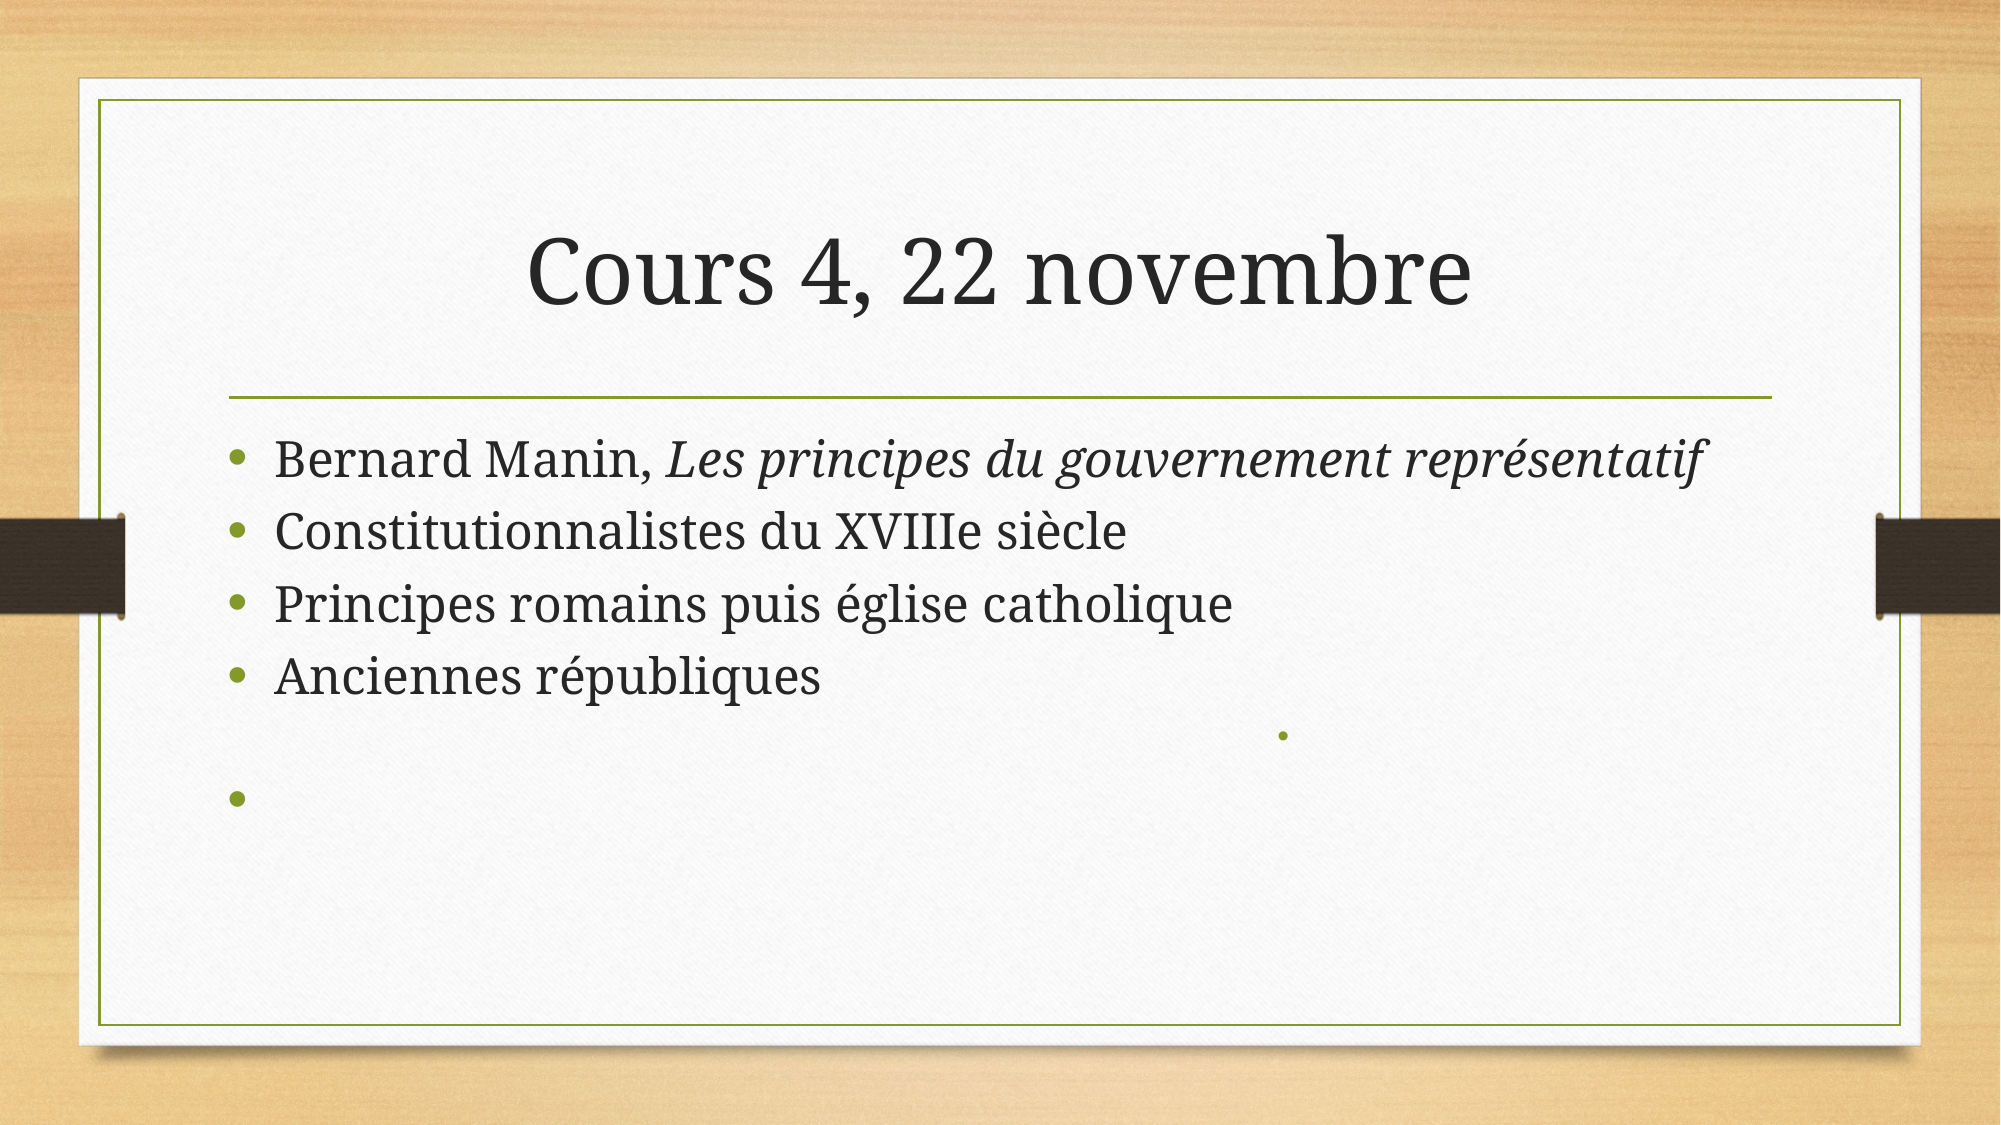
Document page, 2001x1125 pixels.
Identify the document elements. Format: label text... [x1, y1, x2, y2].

title Cours 4, 22 novembre [212, 161, 1788, 376]
list Bernard Manin, Les principes du gouvernement représentatif Constitutionnalistes du XVIIIe siècle Principes romains puis église catholique Anciennes républiques [212, 419, 1788, 964]
